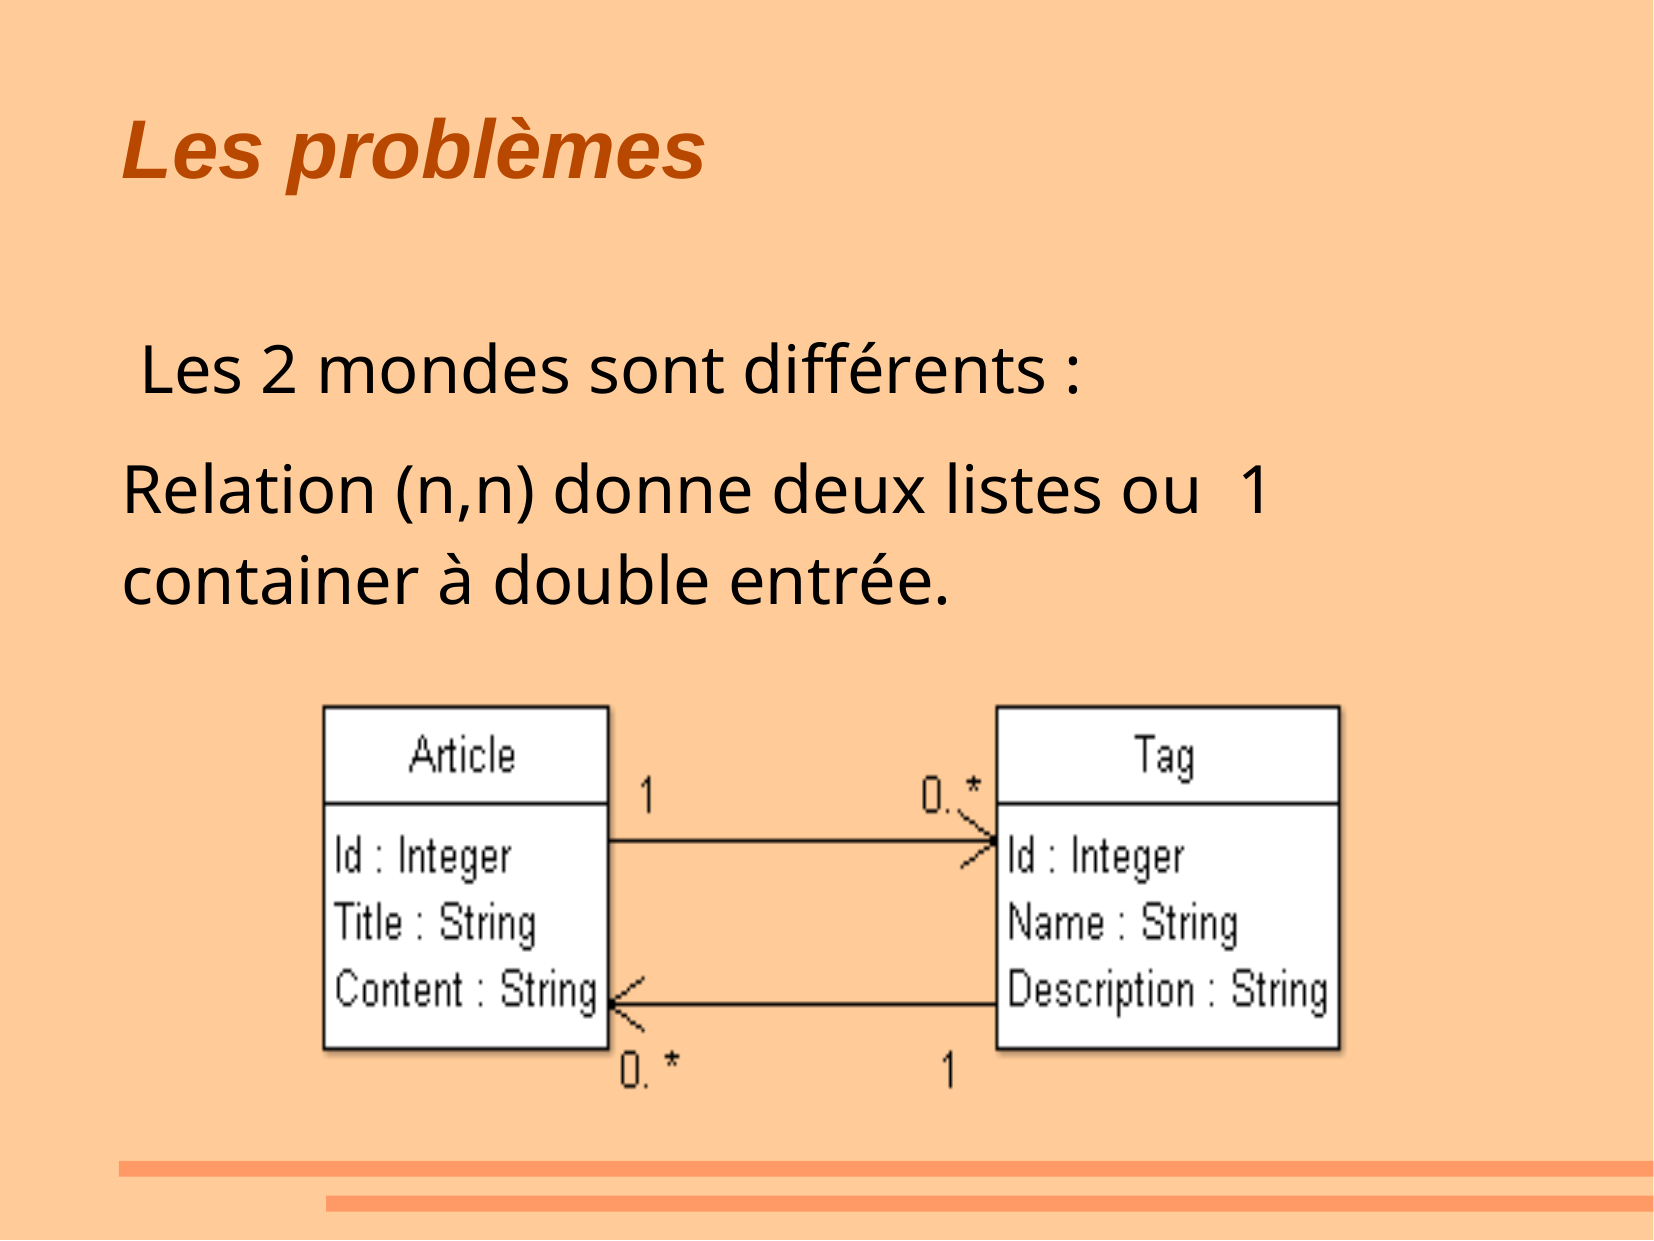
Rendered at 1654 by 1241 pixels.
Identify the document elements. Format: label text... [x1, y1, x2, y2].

list Les 2 mondes sont différents : Relation (n,n) donne deux listes ou 1 container à double entrée. [121, 322, 1561, 650]
title Les problèmes [121, 46, 1534, 254]
picture [306, 688, 1359, 1093]
